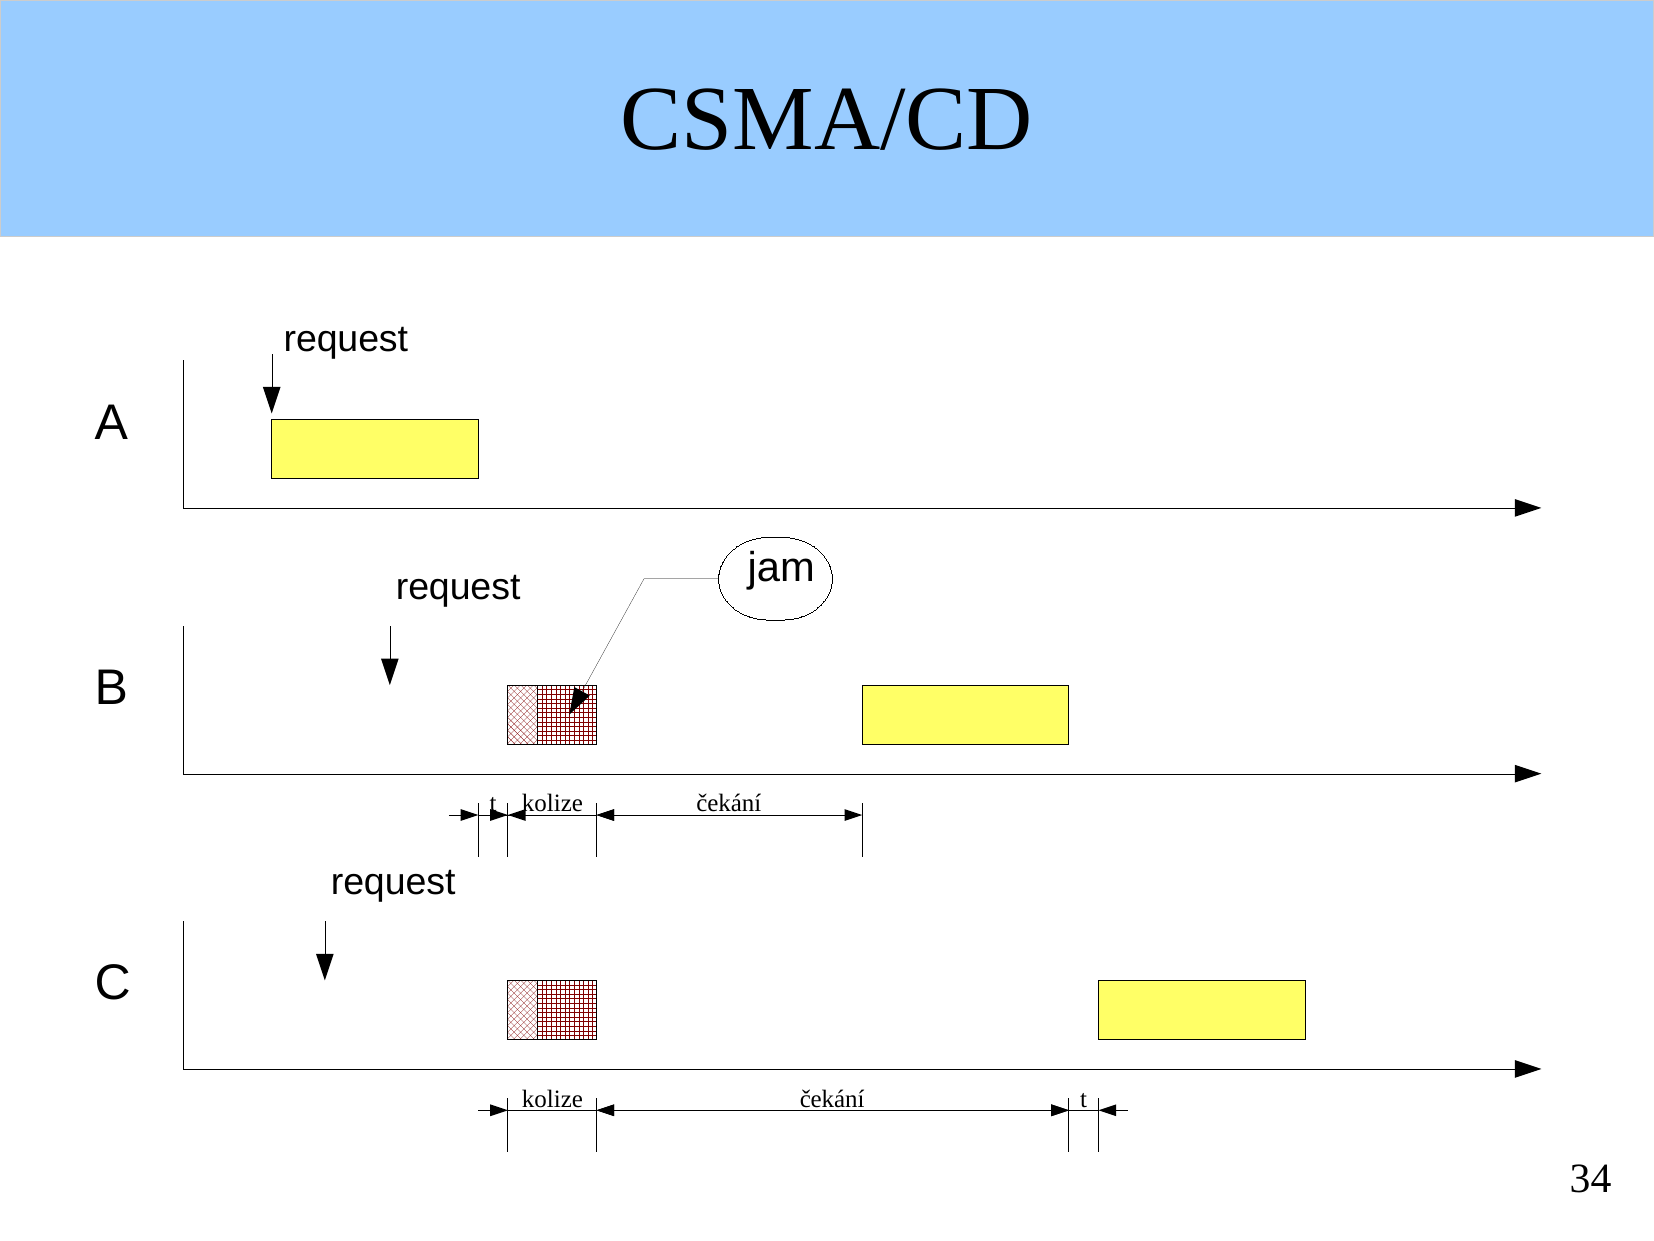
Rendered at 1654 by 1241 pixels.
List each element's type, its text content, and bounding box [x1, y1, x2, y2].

text_box [507, 685, 597, 745]
text_box [507, 980, 597, 1040]
text_box B [94, 659, 128, 745]
text_box jam [718, 537, 833, 621]
text_box A [94, 393, 128, 479]
title CSMA/CD [0, 0, 1654, 237]
text_box [1098, 980, 1306, 1040]
text_box [862, 685, 1069, 745]
text_box request [283, 317, 409, 381]
text_box [271, 419, 479, 479]
text_box C [94, 954, 131, 1040]
text_box request [330, 860, 456, 924]
text_box request [395, 565, 521, 629]
